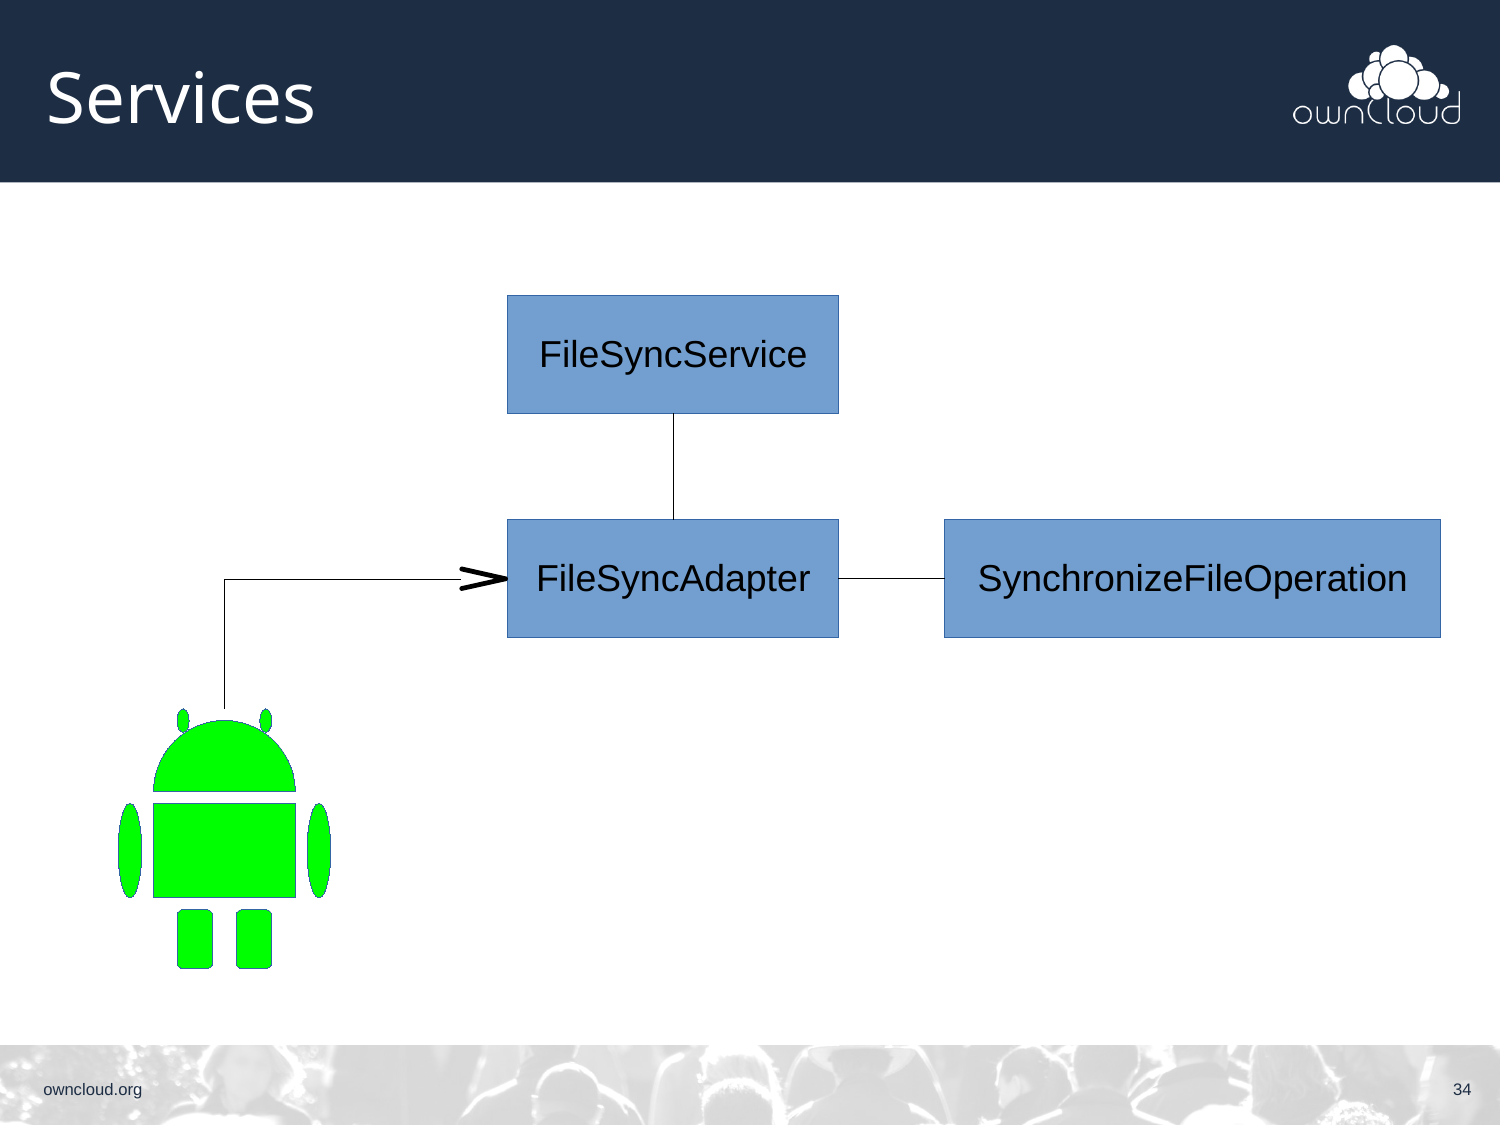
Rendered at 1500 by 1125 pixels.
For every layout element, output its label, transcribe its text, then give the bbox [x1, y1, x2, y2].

picture [0, 1045, 1500, 1125]
title Services [46, 5, 1258, 187]
text_box [118, 803, 142, 898]
picture [1293, 45, 1460, 124]
text_box FileSyncAdapter [507, 519, 839, 638]
text_box [177, 909, 213, 969]
text_box [236, 909, 272, 969]
text_box FileSyncService [507, 295, 839, 414]
text_box SynchronizeFileOperation [944, 519, 1441, 638]
text_box [307, 803, 331, 898]
text_box [153, 803, 296, 898]
text_box [153, 708, 296, 792]
